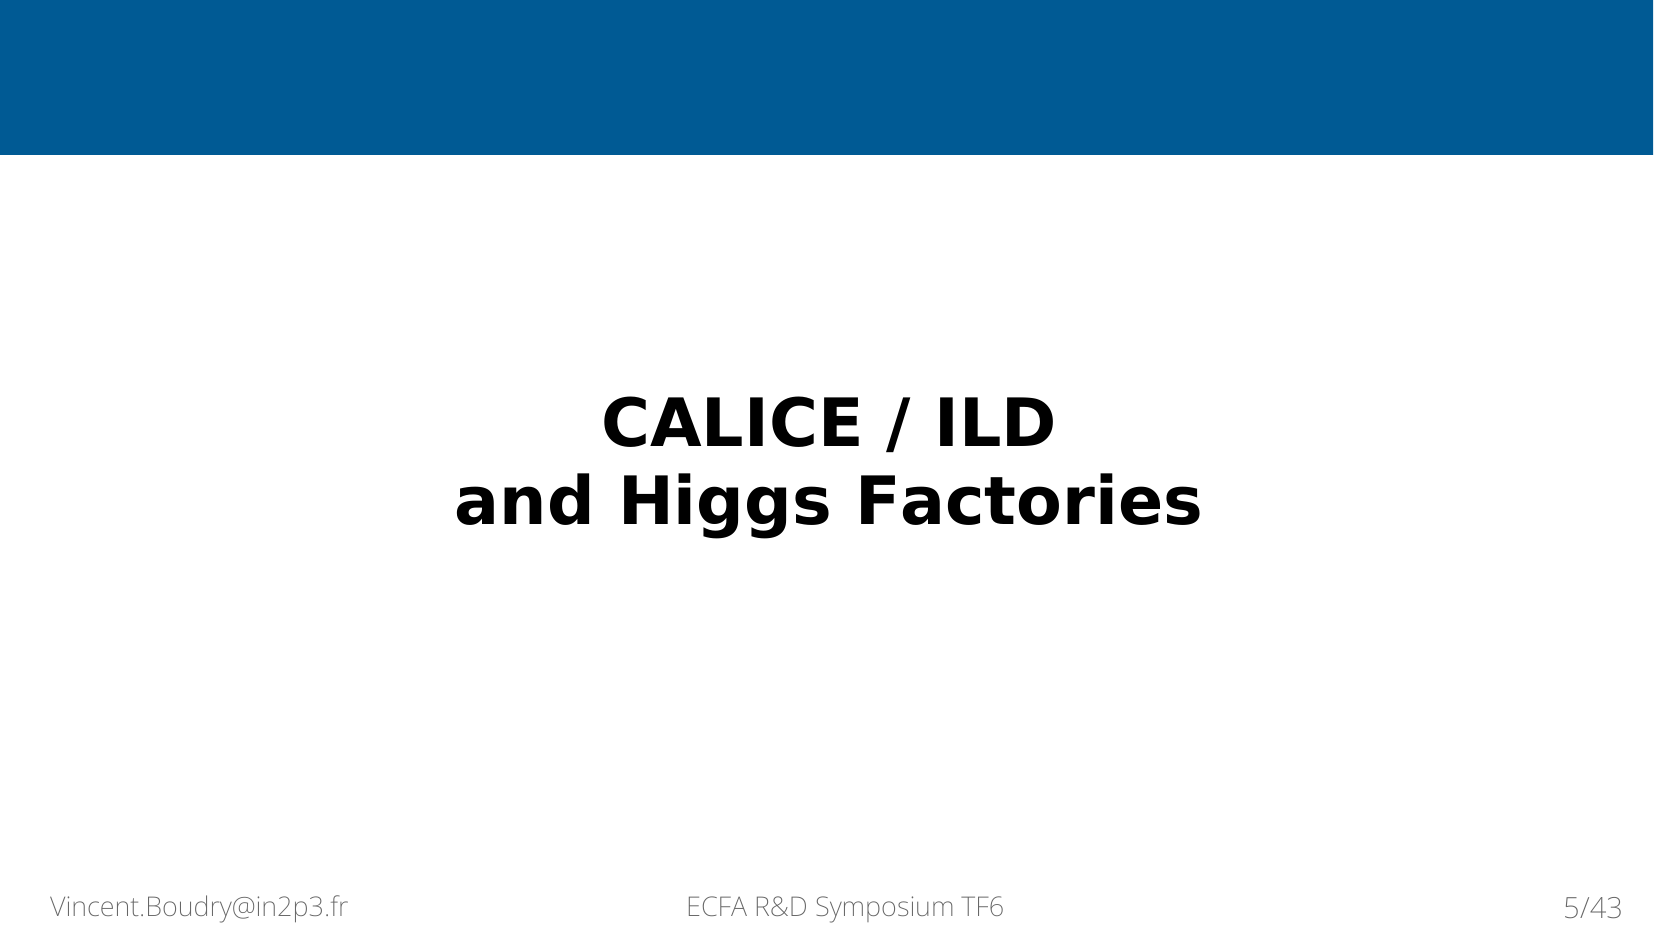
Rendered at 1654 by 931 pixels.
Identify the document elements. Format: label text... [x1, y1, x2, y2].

subtitle CALICE / ILD and Higgs Factories [24, 160, 1635, 765]
